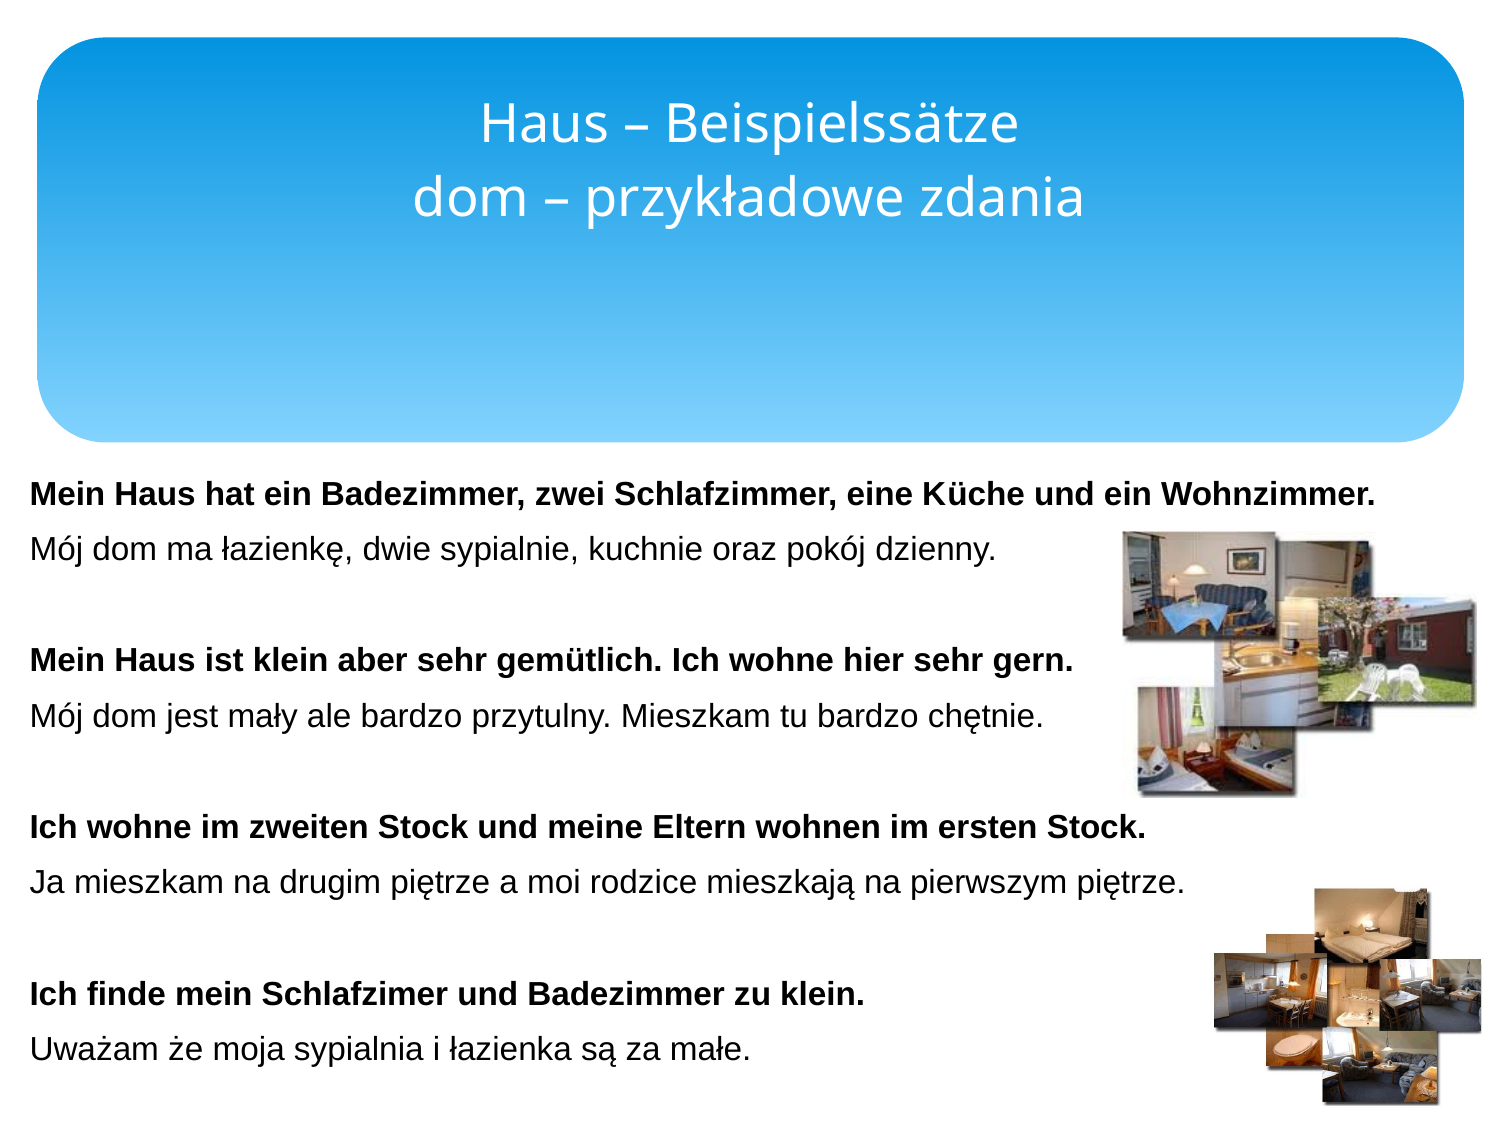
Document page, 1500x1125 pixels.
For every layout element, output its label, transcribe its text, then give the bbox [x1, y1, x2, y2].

picture [1210, 885, 1485, 1112]
picture [1122, 531, 1477, 798]
subtitle Mein Haus hat ein Badezimmer, zwei Schlafzimmer, eine Küche und ein Wohnzimmer. Mój dom ma łazienkę, dwie sypialnie, kuchnie oraz pokój dzienny. Mein Haus ist klein aber sehr gemütlich. Ich wohne hier sehr gern. Mój dom jest mały ale bardzo przytulny. Mieszkam tu bardzo chętnie. Ich wohne im zweiten Stock und meine Eltern wohnen im ersten Stock. Ja mieszkam na drugim piętrze a moi rodzice mieszkają na pierwszym piętrze. Ich finde mein Schlafzimer und Badezimmer zu klein. Uważam że moja sypialnia i łazienka są za małe. [29, 461, 1388, 1063]
title Haus – Beispielssätze dom – przykładowe zdania [75, 62, 1425, 254]
